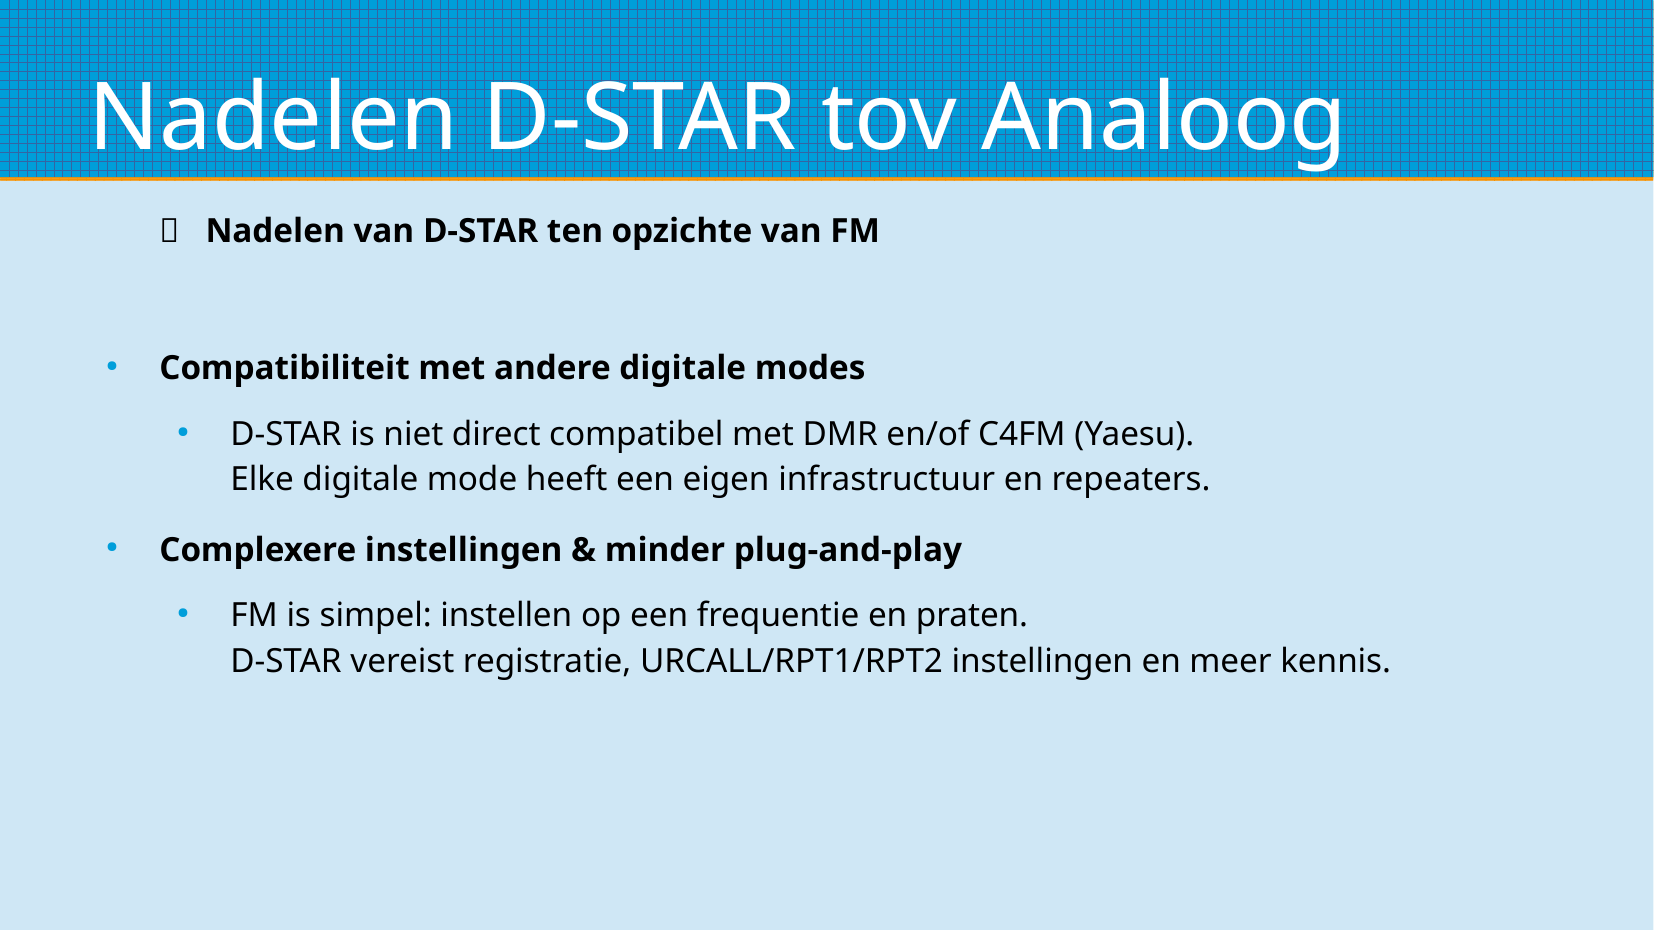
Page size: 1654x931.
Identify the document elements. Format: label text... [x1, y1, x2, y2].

list ❌ Nadelen van D-STAR ten opzichte van FM Compatibiliteit met andere digitale modes D-STAR is niet direct compatibel met DMR en/of C4FM (Yaesu). Elke digitale mode heeft een eigen infrastructuur en repeaters. Complexere instellingen & minder plug-and-play FM is simpel: instellen op een frequentie en praten. D-STAR vereist registratie, URCALL/RPT1/RPT2 instellingen en meer kennis. [88, 206, 1565, 916]
title Nadelen D-STAR tov Analoog [88, 14, 1565, 178]
